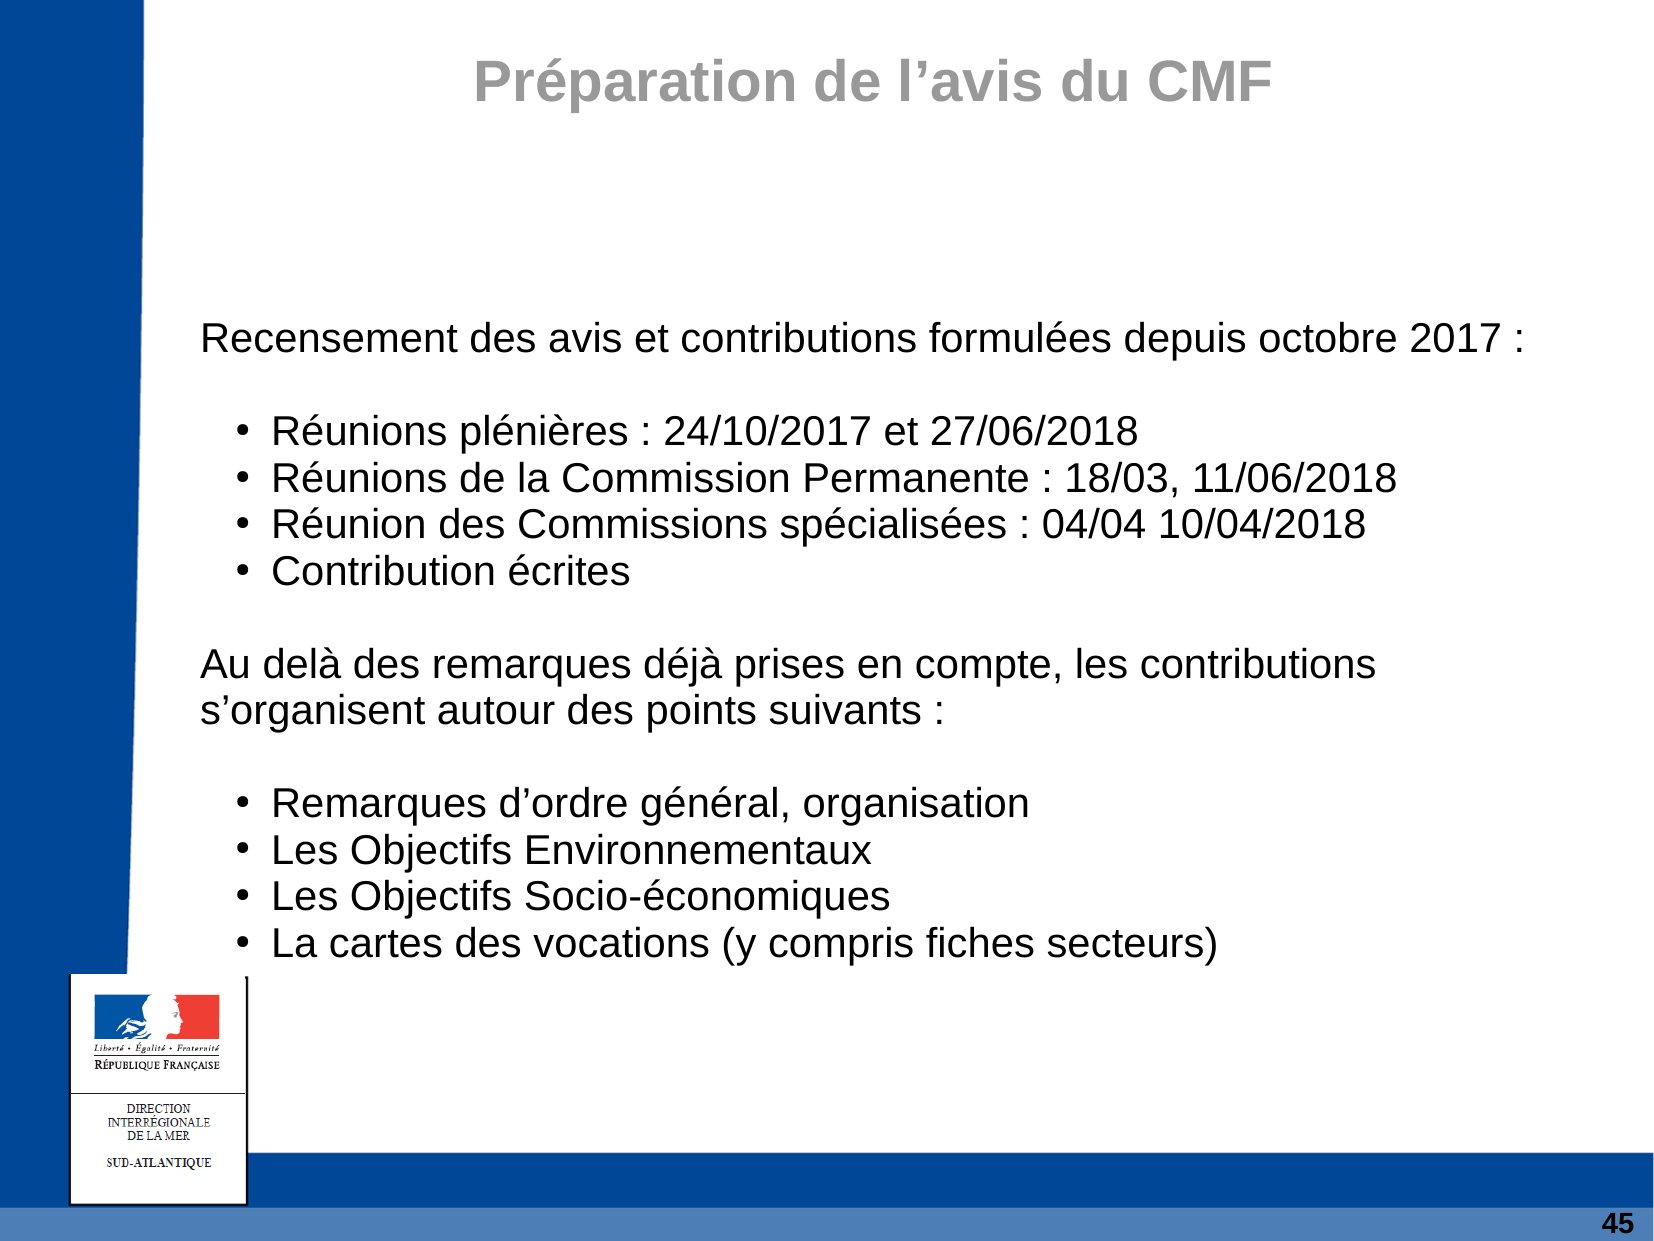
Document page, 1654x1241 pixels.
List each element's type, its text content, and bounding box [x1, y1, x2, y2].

text_box Recensement des avis et contributions formulées depuis octobre 2017 : Réunions plénières : 24/10/2017 et 27/06/2018 Réunions de la Commission Permanente : 18/03, 11/06/2018 Réunion des Commissions spécialisées : 04/04 10/04/2018 Contribution écrites Au delà des remarques déjà prises en compte, les contributions s’organisent autour des points suivants : Remarques d’ordre général, organisation Les Objectifs Environnementaux Les Objectifs Socio-économiques La cartes des vocations (y compris fiches secteurs) [185, 214, 1615, 1117]
text_box Préparation de l’avis du CMF [106, 41, 1642, 189]
picture [0, 0, 1654, 1241]
